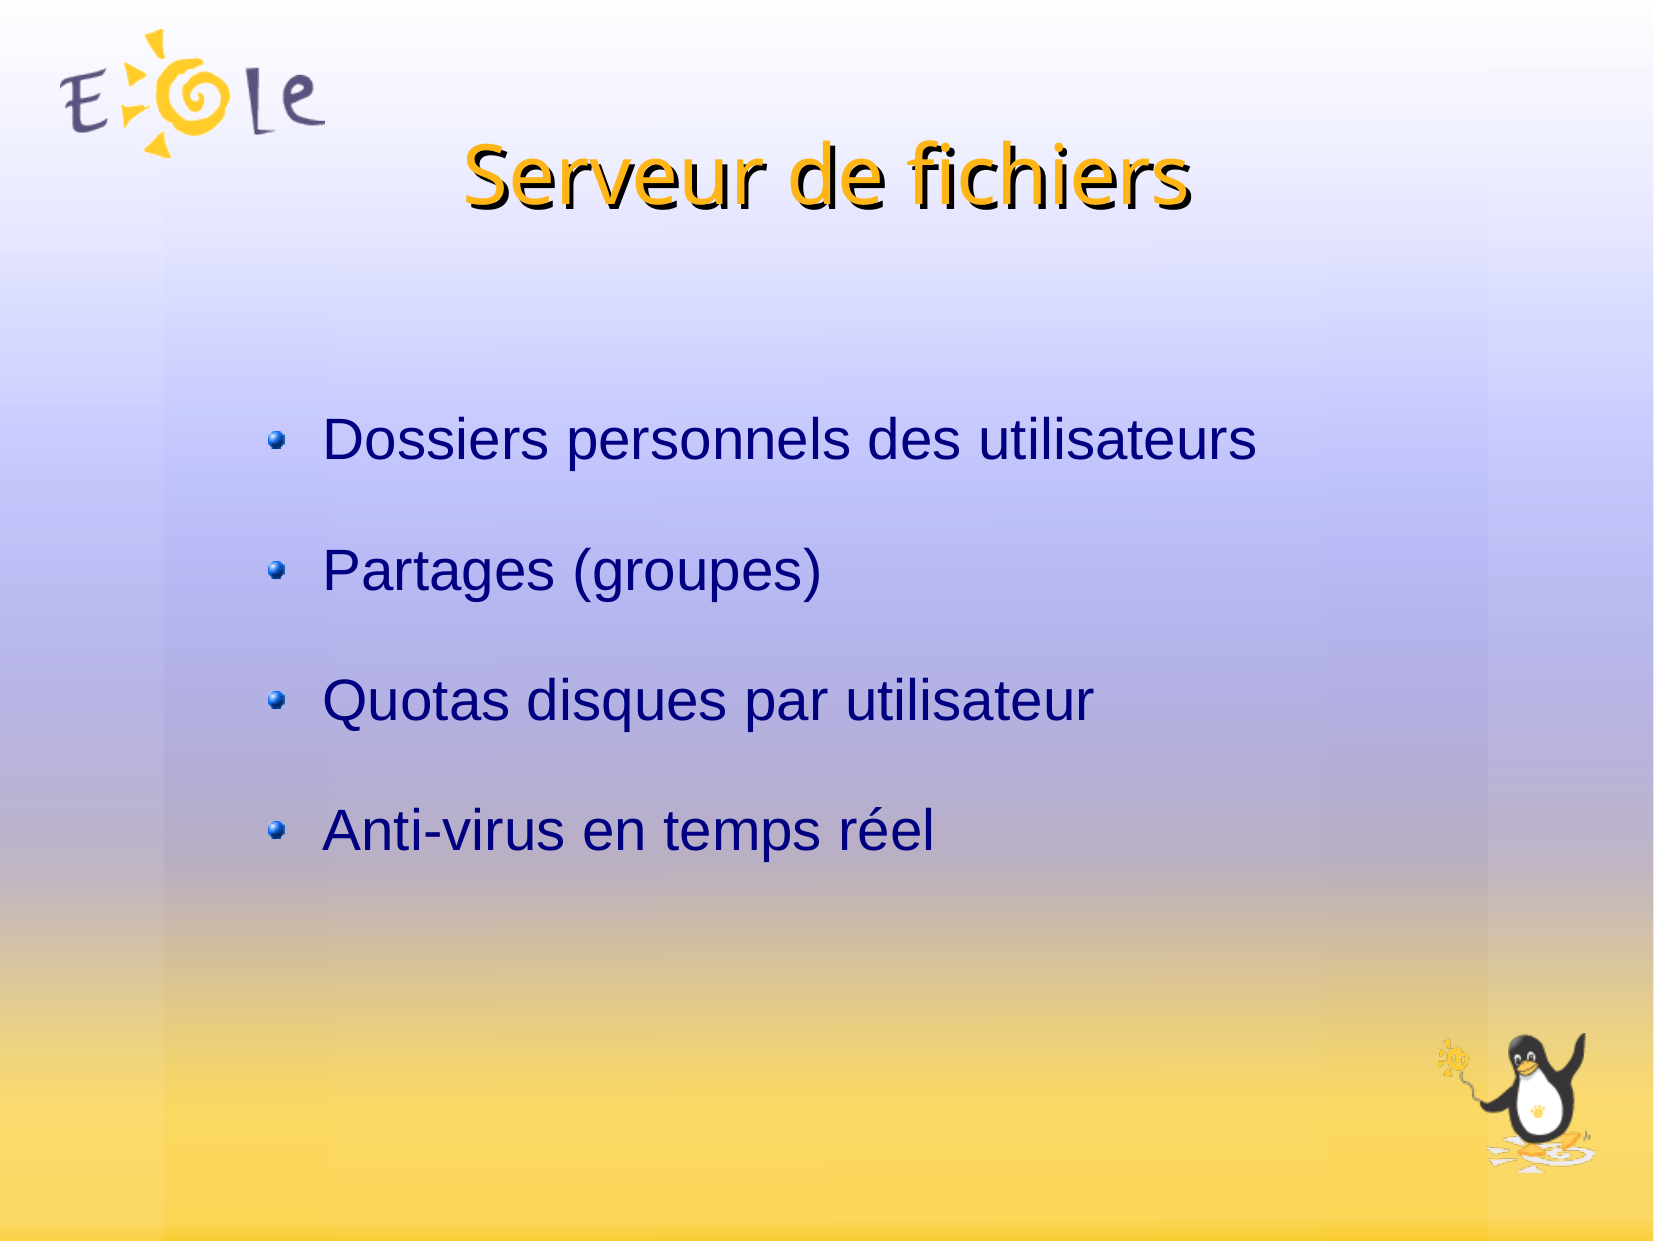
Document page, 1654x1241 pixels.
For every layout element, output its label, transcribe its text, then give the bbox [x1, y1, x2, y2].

title Serveur de fichiers [82, 49, 1571, 296]
picture [0, 0, 1654, 1241]
text_box Dossiers personnels des utilisateurs Partages (groupes) Quotas disques par utilisateur Anti-virus en temps réel [206, 265, 1359, 1004]
